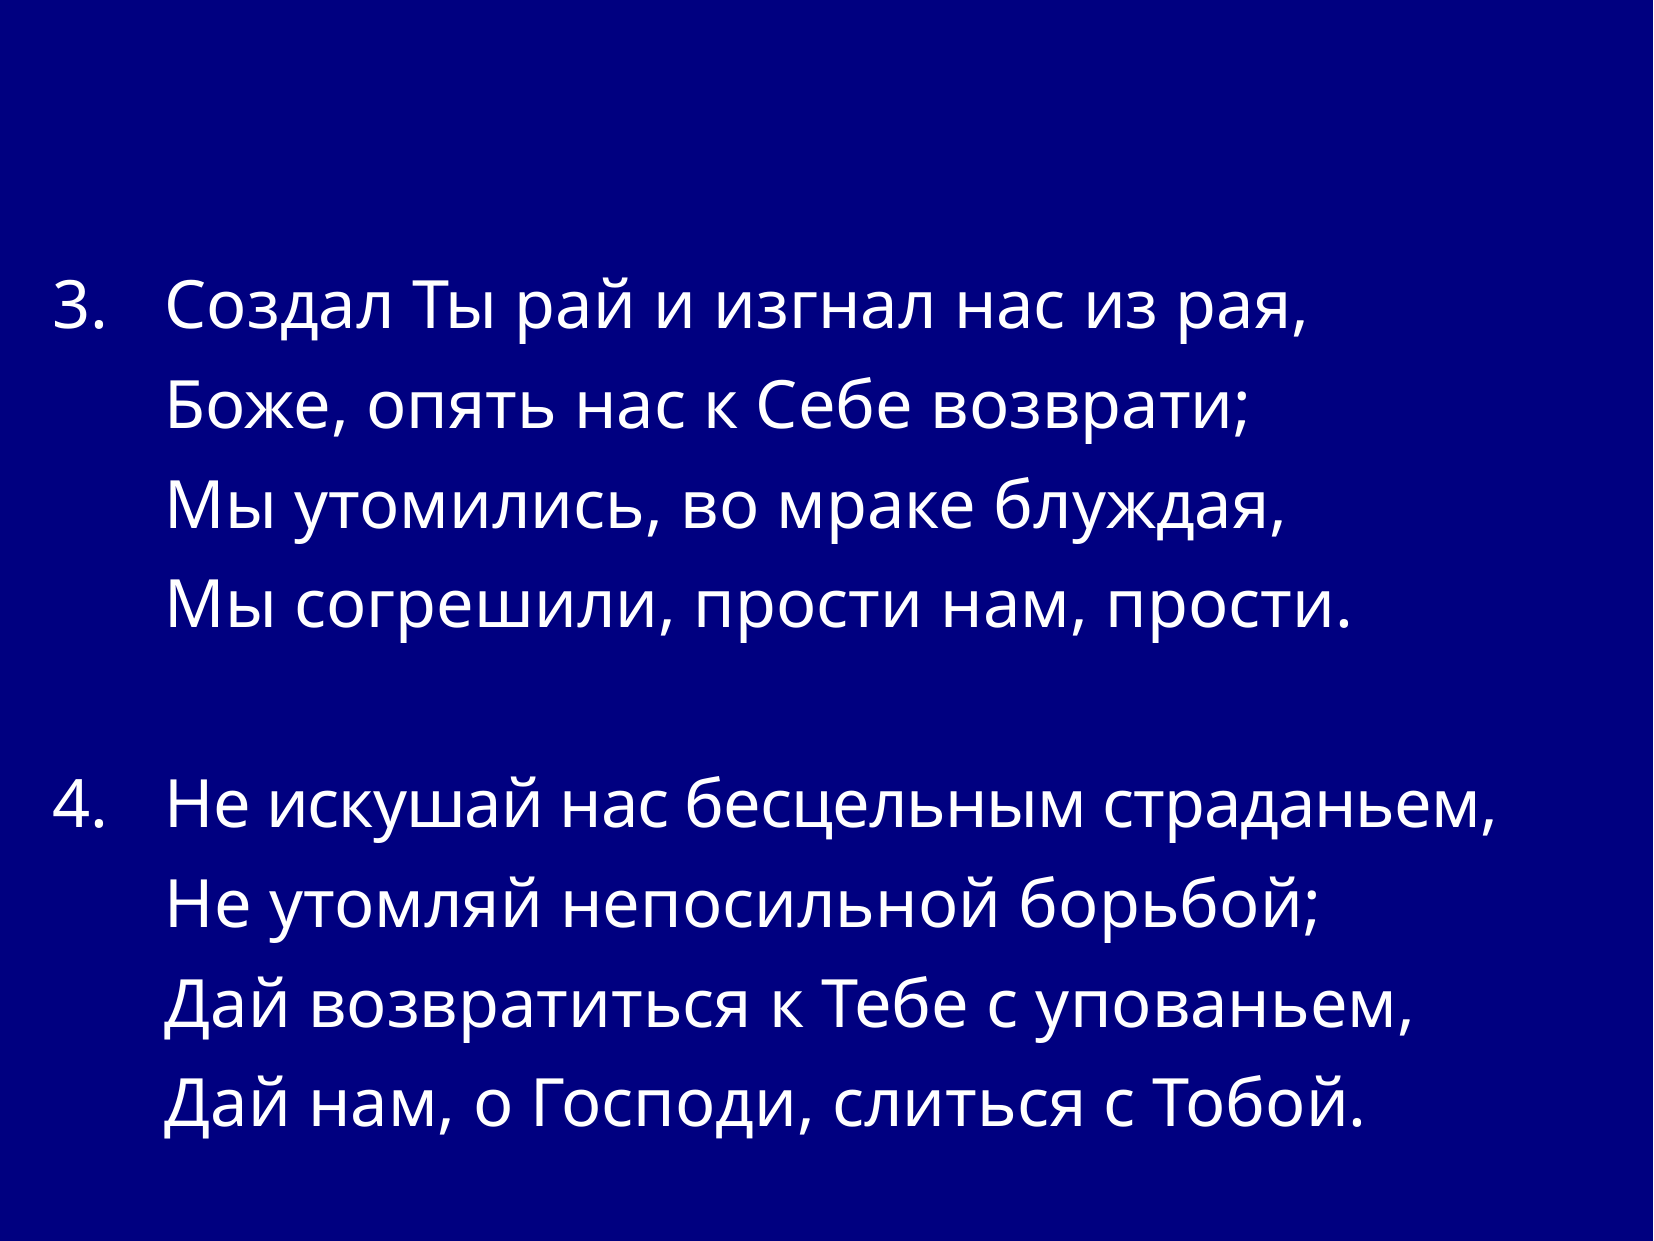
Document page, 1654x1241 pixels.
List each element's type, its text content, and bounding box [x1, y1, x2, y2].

text_box 3. Создал Ты рай и изгнал нас из рая, Боже, опять нас к Себе возврати; Мы утомились, во мраке блуждая, Мы согрешили, прости нам, прости. 4. Не искушай нас бесцельным страданьем, Не утомляй непосильной борьбой; Дай возвратиться к Тебе с упованьем, Дай нам, о Господи, слиться с Тобой. [37, 150, 1653, 1163]
